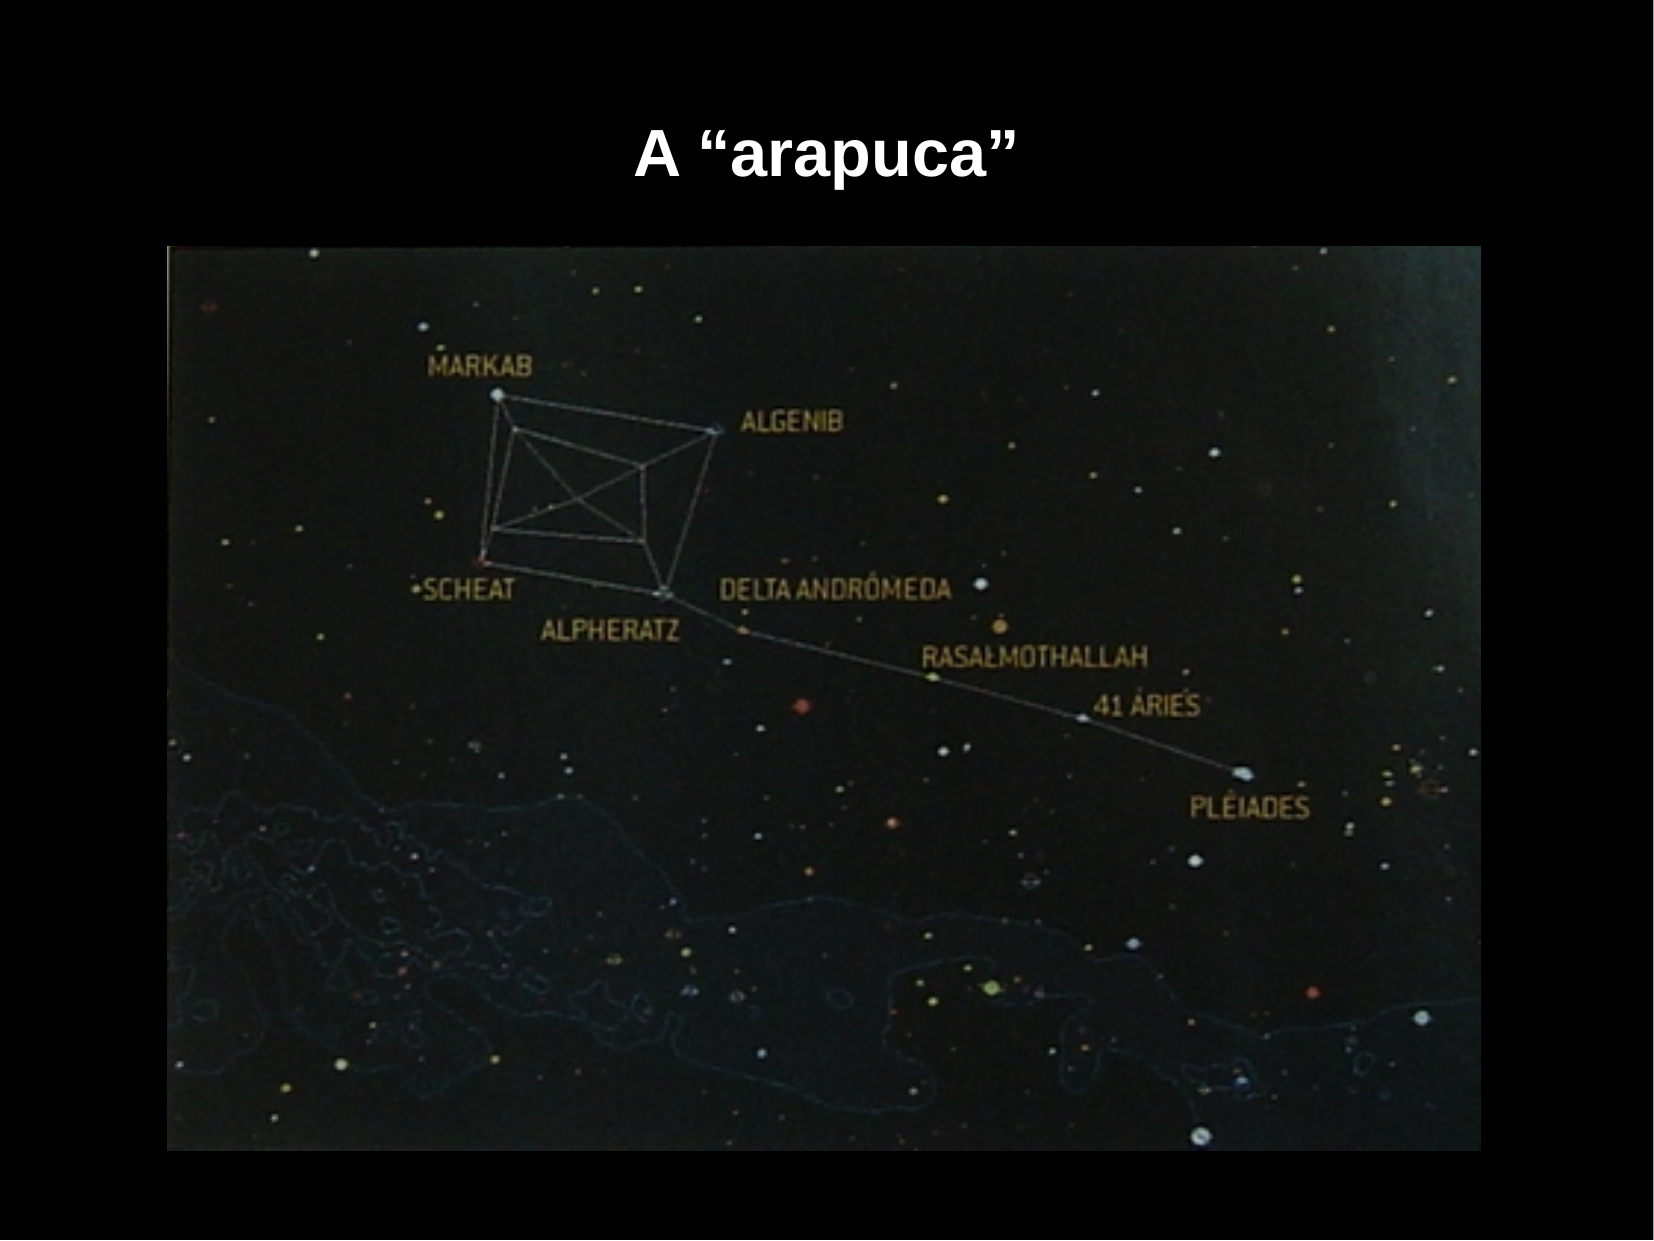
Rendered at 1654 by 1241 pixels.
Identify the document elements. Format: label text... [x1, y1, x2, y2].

title A “arapuca” [82, 49, 1571, 257]
picture [167, 246, 1481, 1151]
